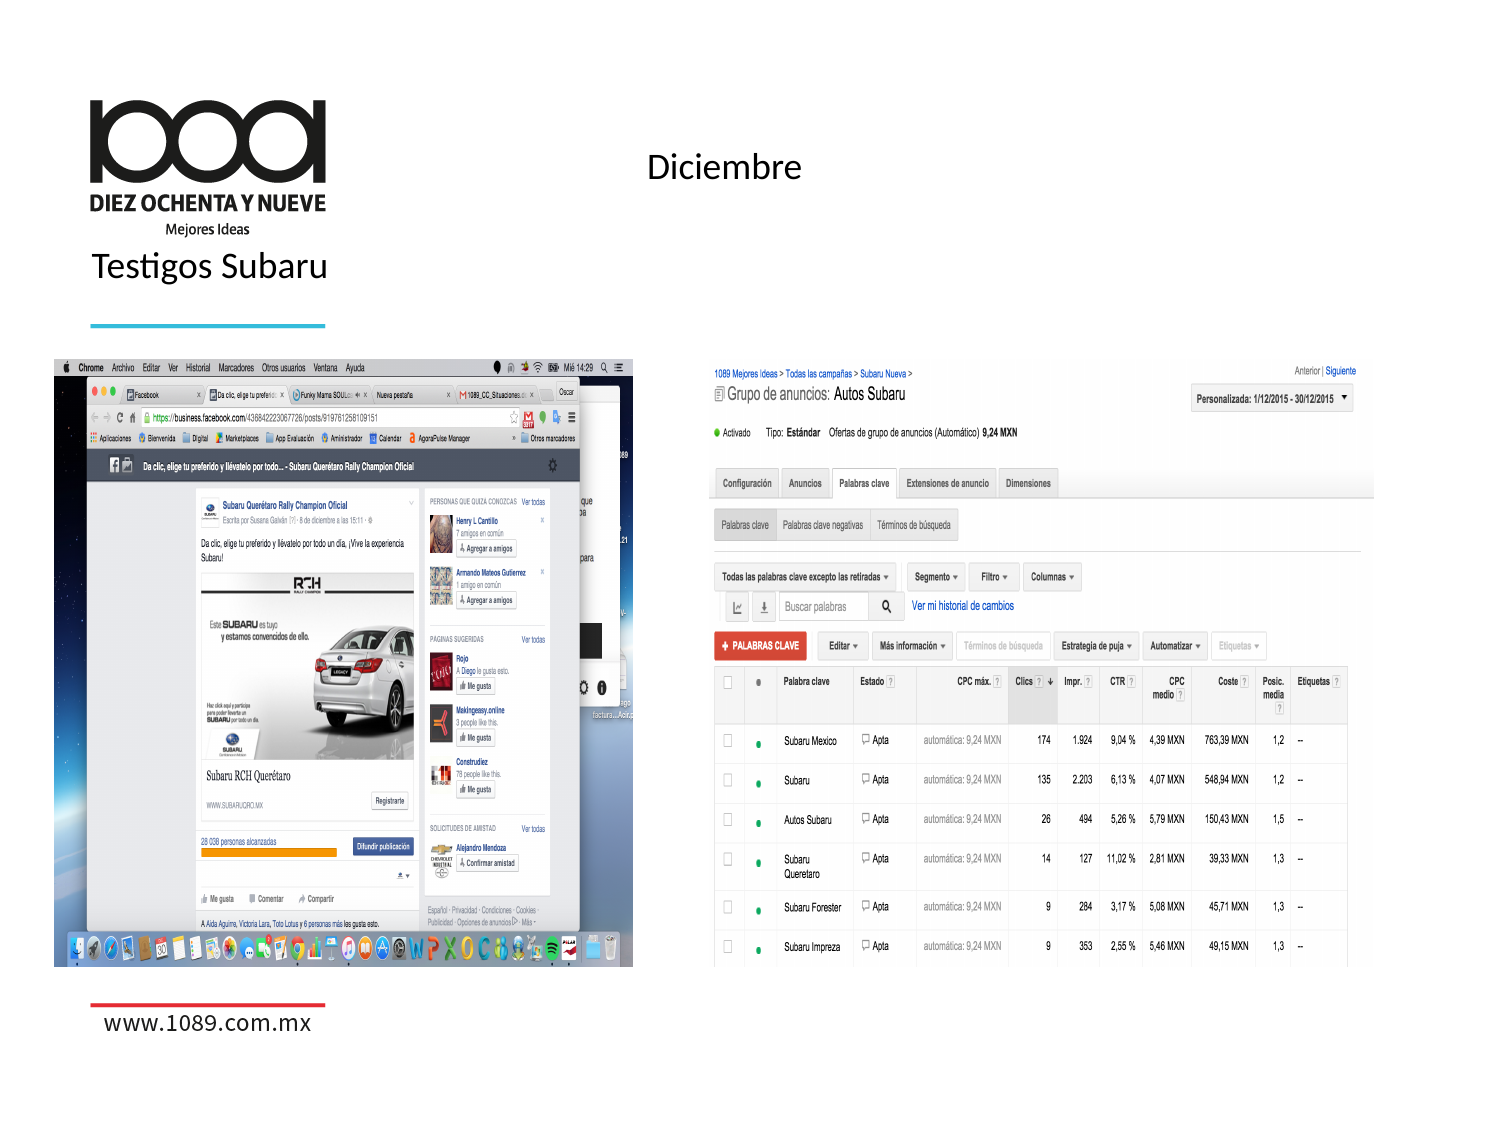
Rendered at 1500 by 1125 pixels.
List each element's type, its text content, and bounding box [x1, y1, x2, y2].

picture [0, 0, 1500, 1125]
text_box Testigos Subaru [76, 242, 355, 296]
text_box Diciembre [632, 143, 1154, 197]
